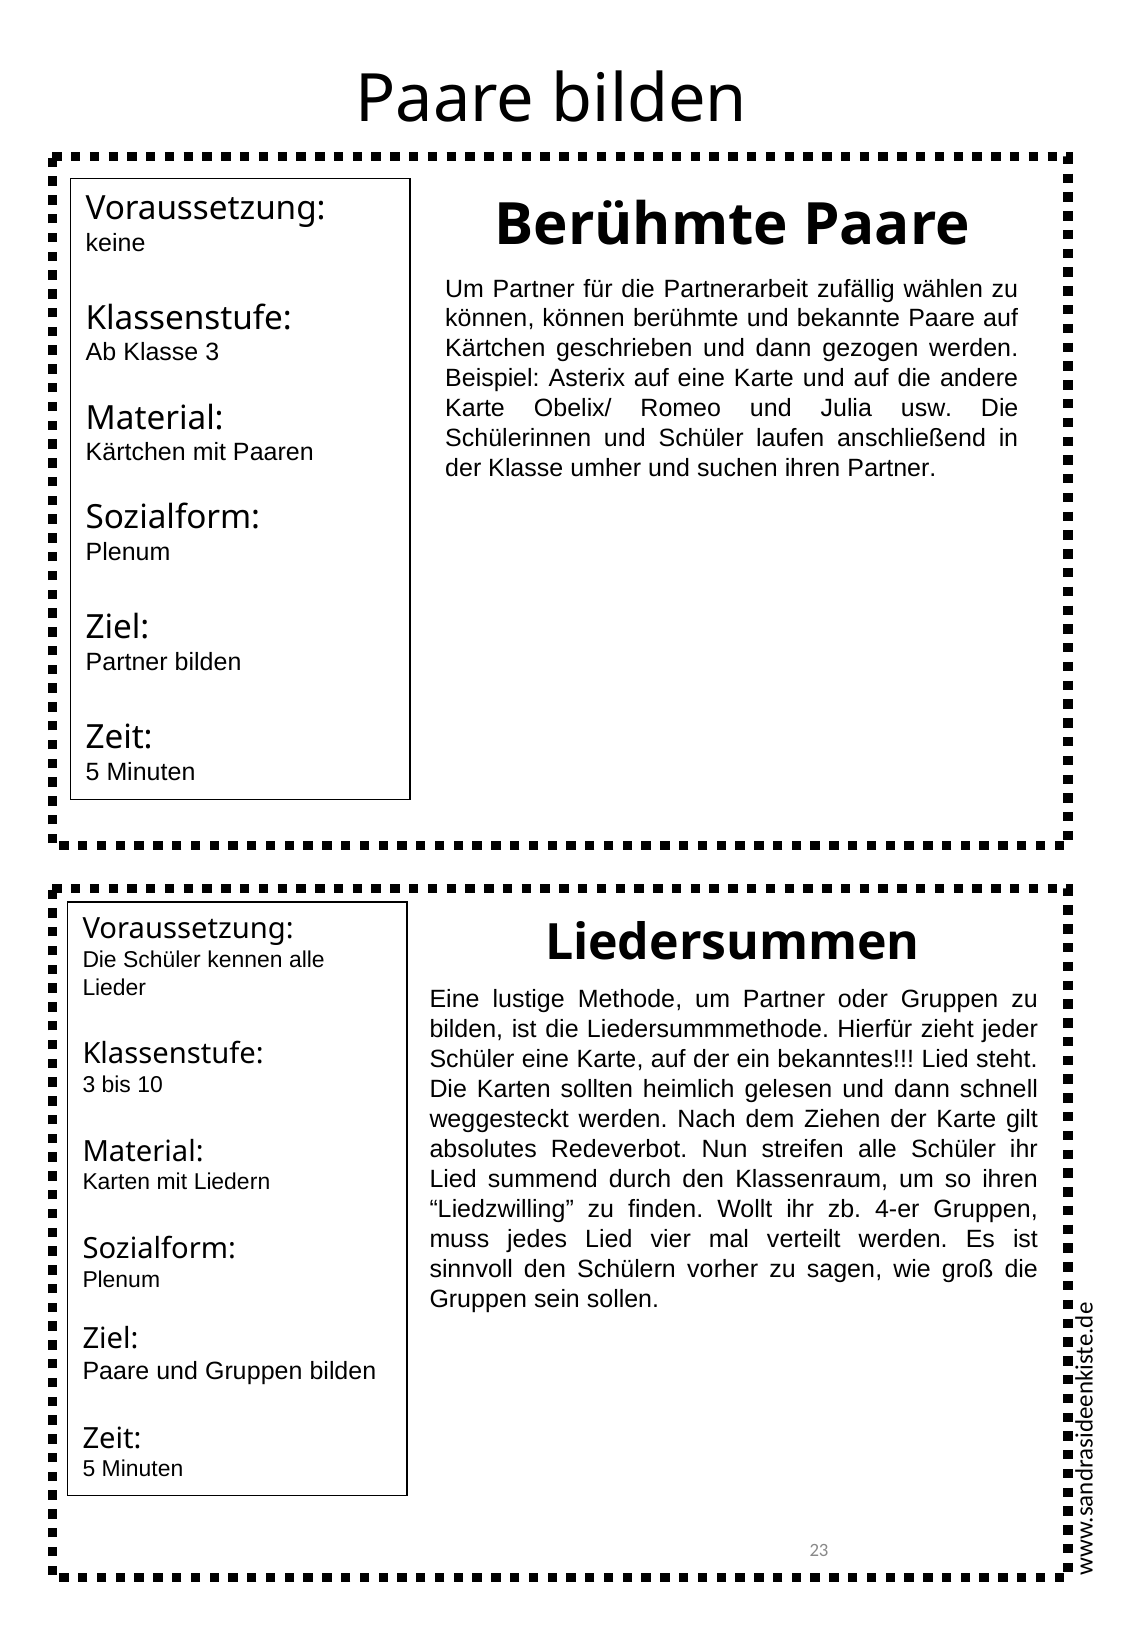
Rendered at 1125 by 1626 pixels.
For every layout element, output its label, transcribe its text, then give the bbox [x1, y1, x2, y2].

text_box Um Partner für die Partnerarbeit zufällig wählen zu können, können berühmte und bekannte Paare auf Kärtchen geschrieben und dann gezogen werden. Beispiel: Asterix auf eine Karte und auf die andere Karte Obelix/ Romeo und Julia usw. Die Schülerinnen und Schüler laufen anschließend in der Klasse umher und suchen ihren Partner. [430, 264, 1039, 492]
text_box Liedersummen [410, 902, 1055, 978]
text_box Voraussetzung: Die Schüler kennen alle Lieder Klassenstufe: 3 bis 10 Material: Karten mit Liedern Sozialform: Plenum Ziel: Paare und Gruppen bilden Zeit: 5 Minuten [67, 902, 408, 1496]
text_box Voraussetzung: keine Klassenstufe: Ab Klasse 3 Material: Kärtchen mit Paaren Sozialform: Plenum Ziel: Partner bilden Zeit: 5 Minuten [70, 178, 411, 800]
text_box www.sandrasideenkiste.de [1059, 1074, 1106, 1591]
text_box [794, 1506, 1048, 1593]
text_box Berühmte Paare [410, 178, 1055, 265]
text_box Paare bilden [52, 47, 1069, 144]
text_box Eine lustige Methode, um Partner oder Gruppen zu bilden, ist die Liedersummmethode. Hierfür zieht jeder Schüler eine Karte, auf der ein bekanntes!!! Lied steht. Die Karten sollten heimlich gelesen und dann schnell weggesteckt werden. Nach dem Ziehen der Karte gilt absolutes Redeverbot. Nun streifen alle Schüler ihr Lied summend durch den Klassenraum, um so ihren “Liedzwilling” zu finden. Wollt ihr zb. 4-er Gruppen, muss jedes Lied vier mal verteilt werden. Es ist sinnvoll den Schülern vorher zu sagen, wie groß die Gruppen sein sollen. [414, 975, 1055, 1324]
